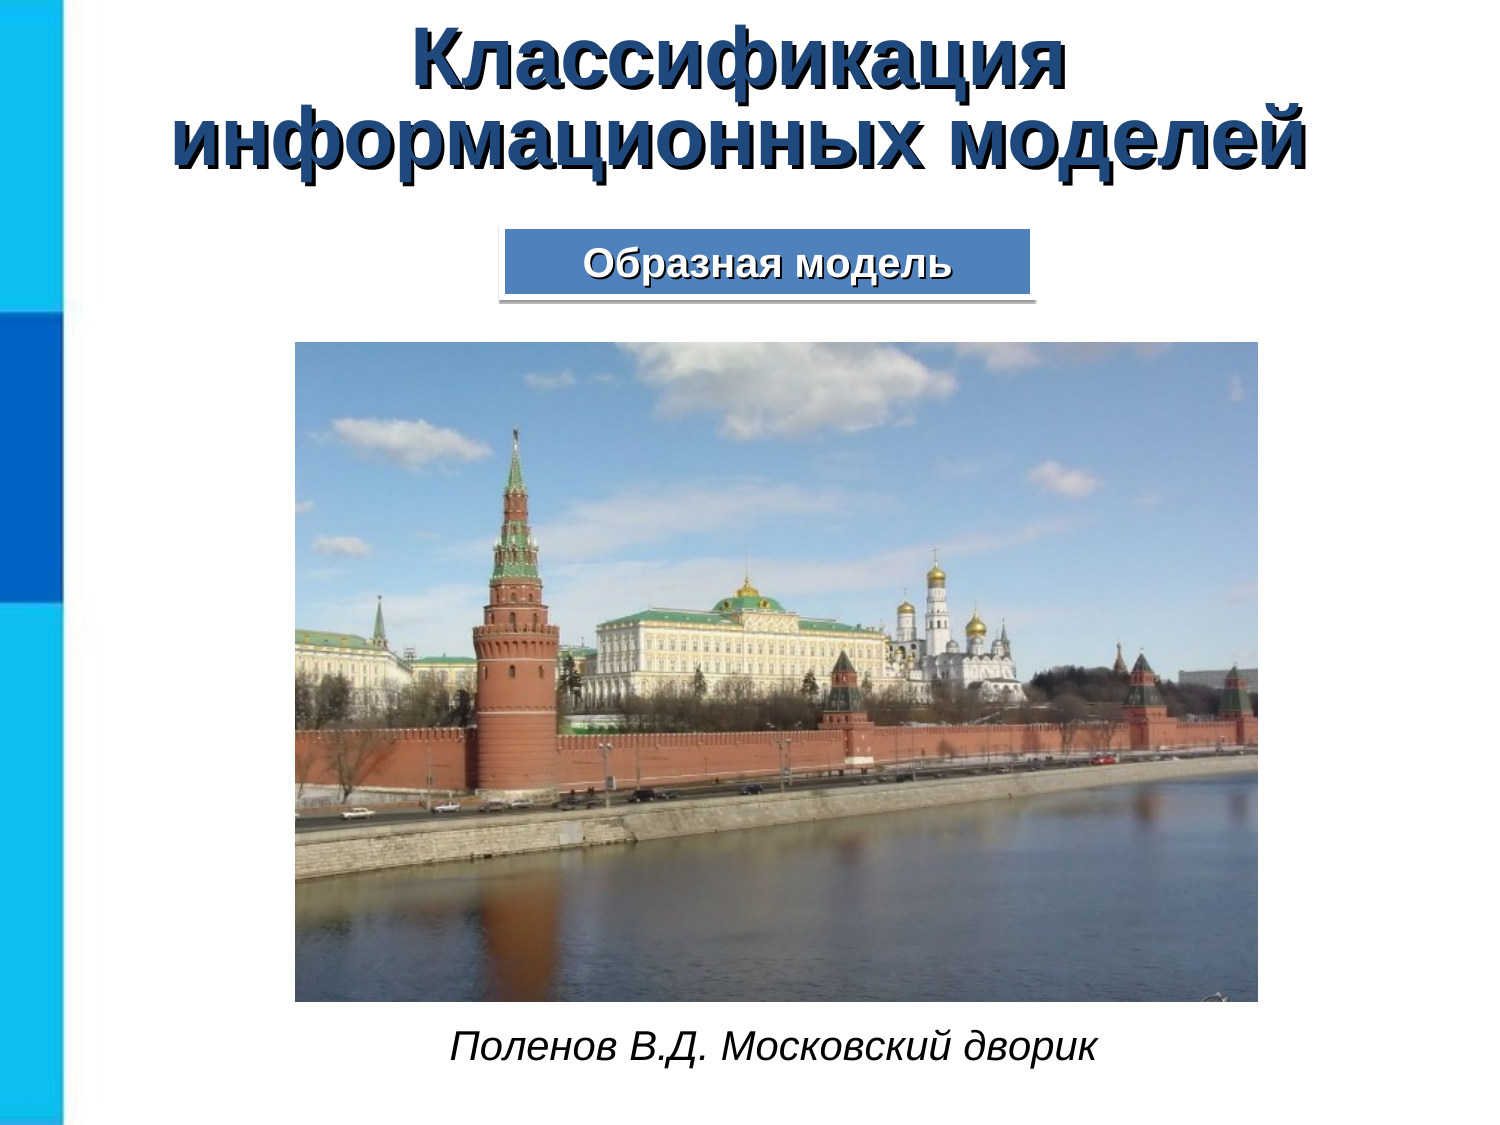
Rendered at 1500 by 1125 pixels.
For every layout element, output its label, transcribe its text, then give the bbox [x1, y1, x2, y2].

text_box Поленов В.Д. Московский дворик [312, 1011, 1235, 1077]
text_box Образная модель [502, 225, 1034, 297]
picture [0, 0, 1500, 1125]
text_box Классификация информационных моделей [53, 30, 1426, 173]
